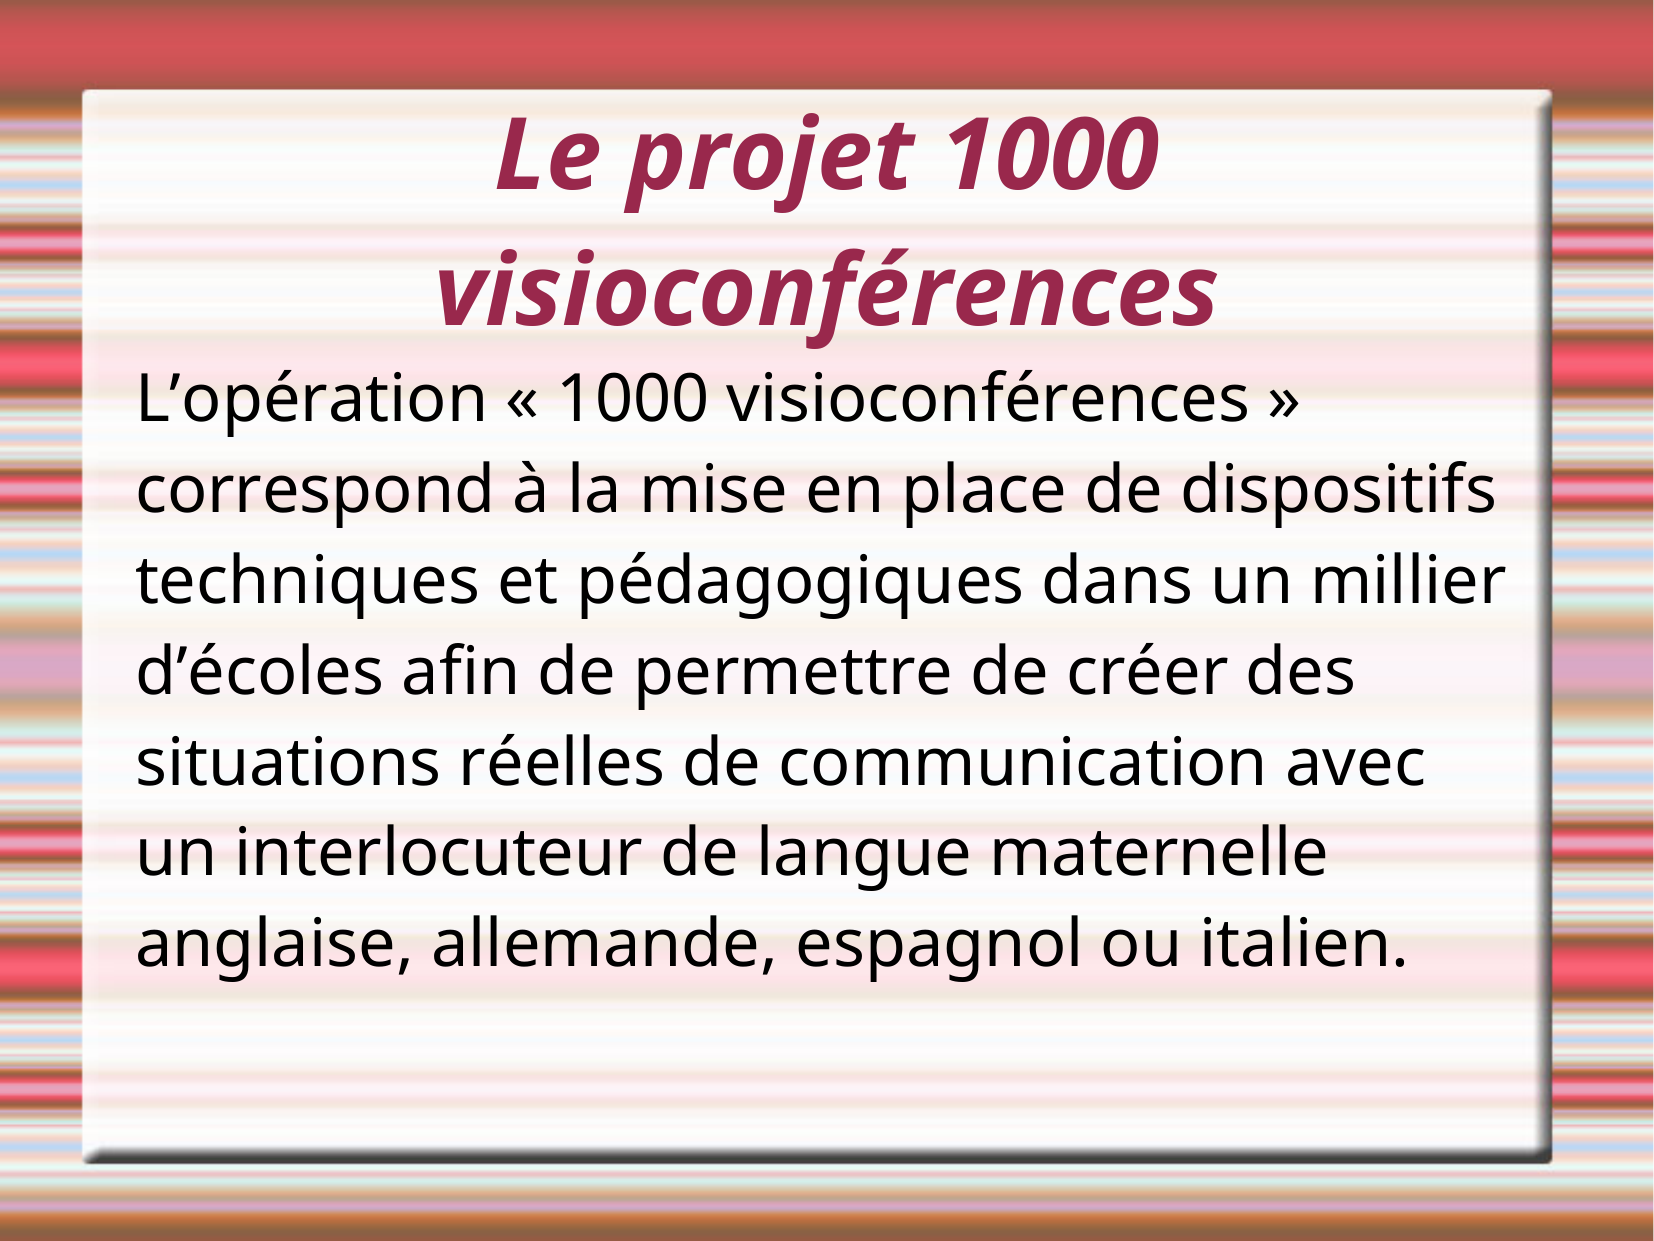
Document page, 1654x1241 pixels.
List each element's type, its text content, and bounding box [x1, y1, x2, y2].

picture [0, 0, 1654, 1241]
title Le projet 1000 visioconférences [121, 114, 1534, 322]
list L’opération « 1000 visioconférences » correspond à la mise en place de dispositifs techniques et pédagogiques dans un millier d’écoles afin de permettre de créer des situations réelles de communication avec un interlocuteur de langue maternelle anglaise, allemande, espagnol ou italien. [134, 350, 1516, 1133]
